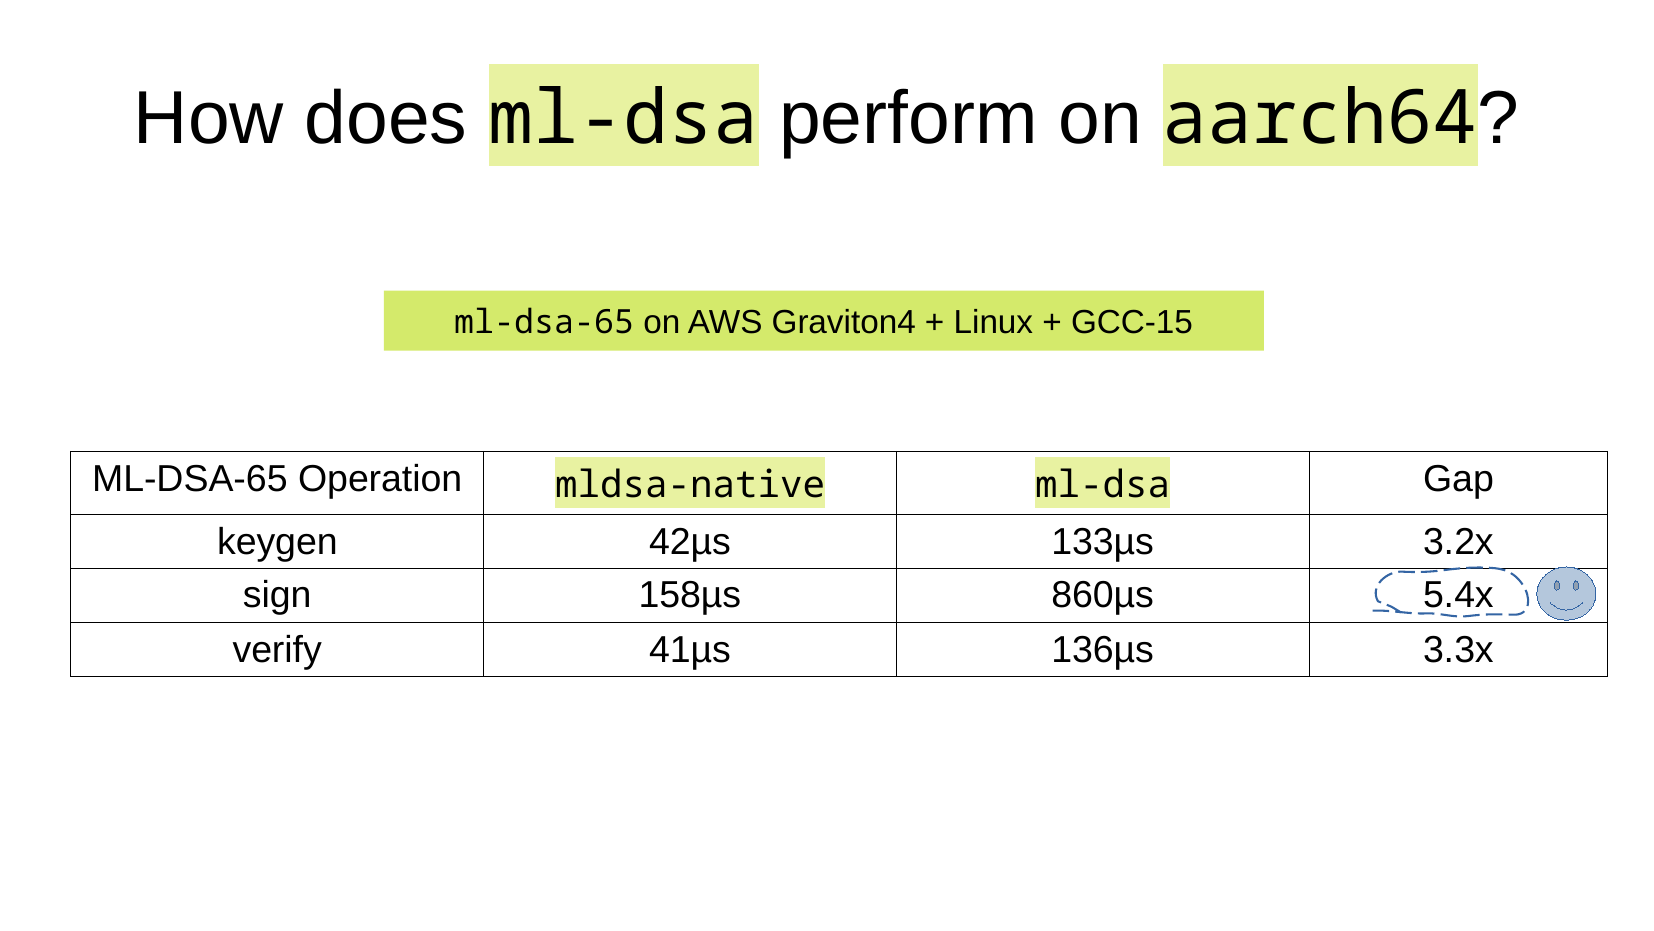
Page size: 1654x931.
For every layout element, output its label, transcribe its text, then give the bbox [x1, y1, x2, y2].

table_cell 158µs [484, 569, 896, 622]
table_cell 41µs [484, 623, 896, 676]
table_cell keygen [71, 515, 483, 568]
table_cell 136µs [897, 623, 1309, 676]
table_cell 3.2x [1310, 515, 1607, 568]
title How does ml-dsa perform on aarch64? [82, 37, 1571, 193]
table_cell 860µs [897, 569, 1309, 622]
text_box [1536, 566, 1596, 621]
table_cell 42µs [484, 515, 896, 568]
table_cell 5.4x [1310, 569, 1607, 622]
table_cell verify [71, 623, 483, 676]
text_box ml-dsa-65 on AWS Graviton4 + Linux + GCC-15 [383, 290, 1264, 347]
table_header Gap [1310, 452, 1607, 514]
table_cell 3.3x [1310, 623, 1607, 676]
table_header mldsa-native [484, 452, 896, 514]
table_header ml-dsa [897, 452, 1309, 514]
table_cell sign [71, 569, 483, 622]
table_header ML-DSA-65 Operation [71, 452, 483, 514]
table_cell 133µs [897, 515, 1309, 568]
